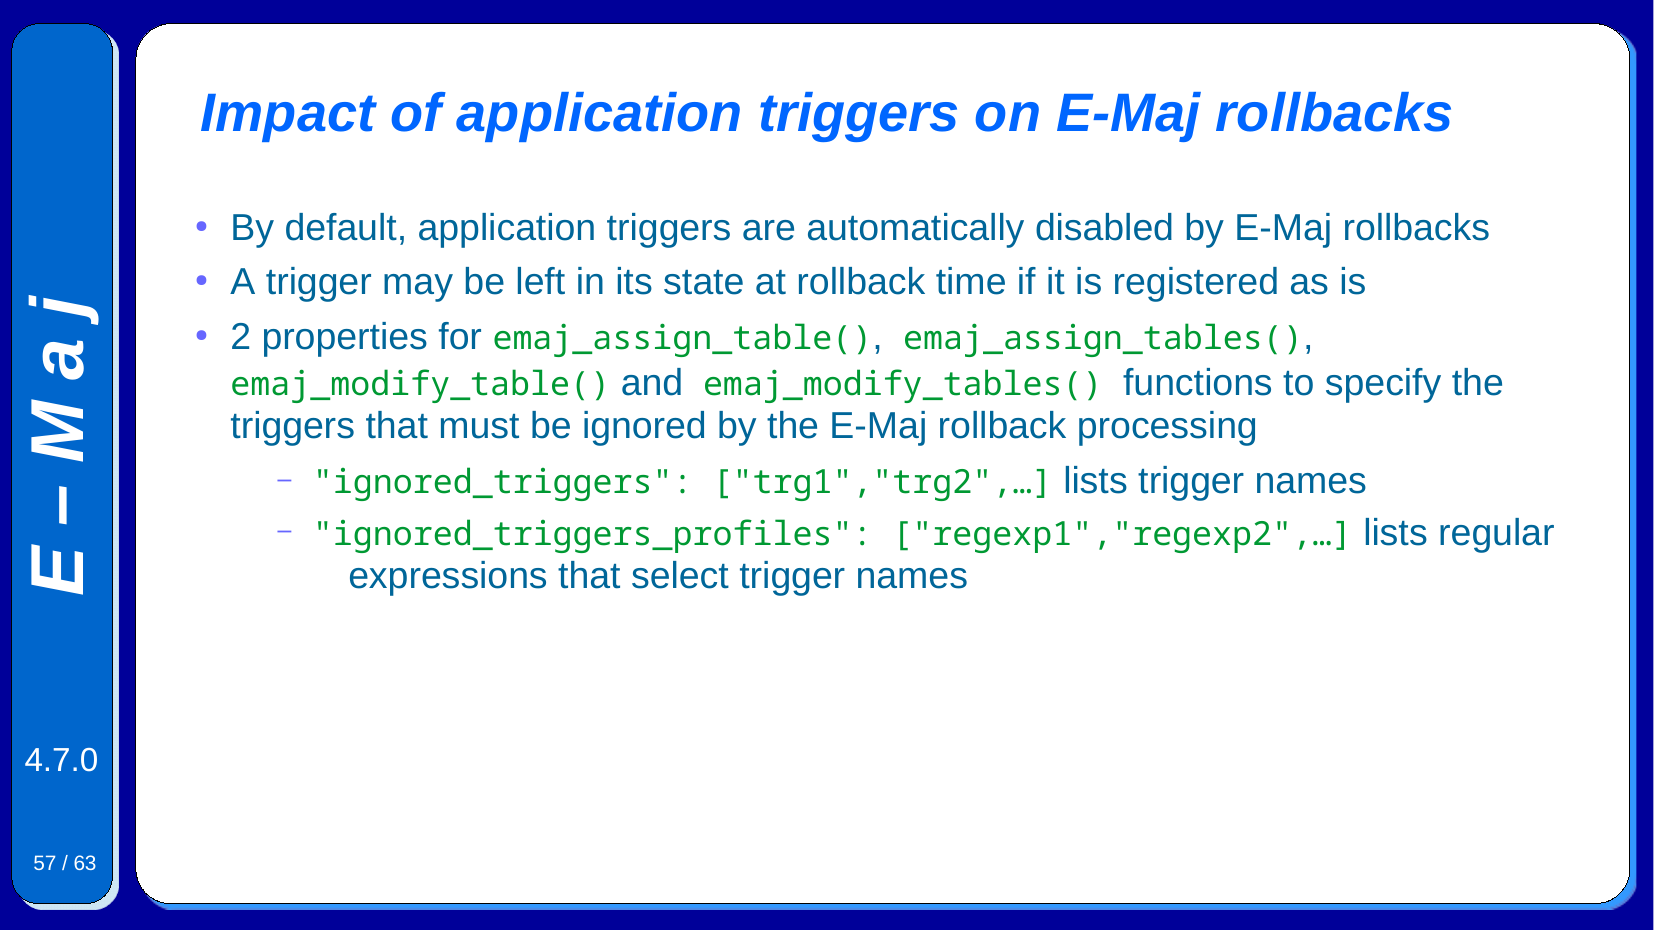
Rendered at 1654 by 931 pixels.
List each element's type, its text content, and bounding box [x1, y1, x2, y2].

list By default, application triggers are automatically disabled by E-Maj rollbacks A trigger may be left in its state at rollback time if it is registered as is 2 properties for emaj_assign_table(), emaj_assign_tables(), emaj_modify_table() and emaj_modify_tables() functions to specify the triggers that must be ignored by the E-Maj rollback processing "ignored_triggers": ["trg1","trg2",…] lists trigger names "ignored_triggers_profiles": ["regexp1","regexp2",…] lists regular expressions that select trigger names [177, 206, 1587, 827]
title Impact of application triggers on E-Maj rollbacks [200, 34, 1575, 191]
